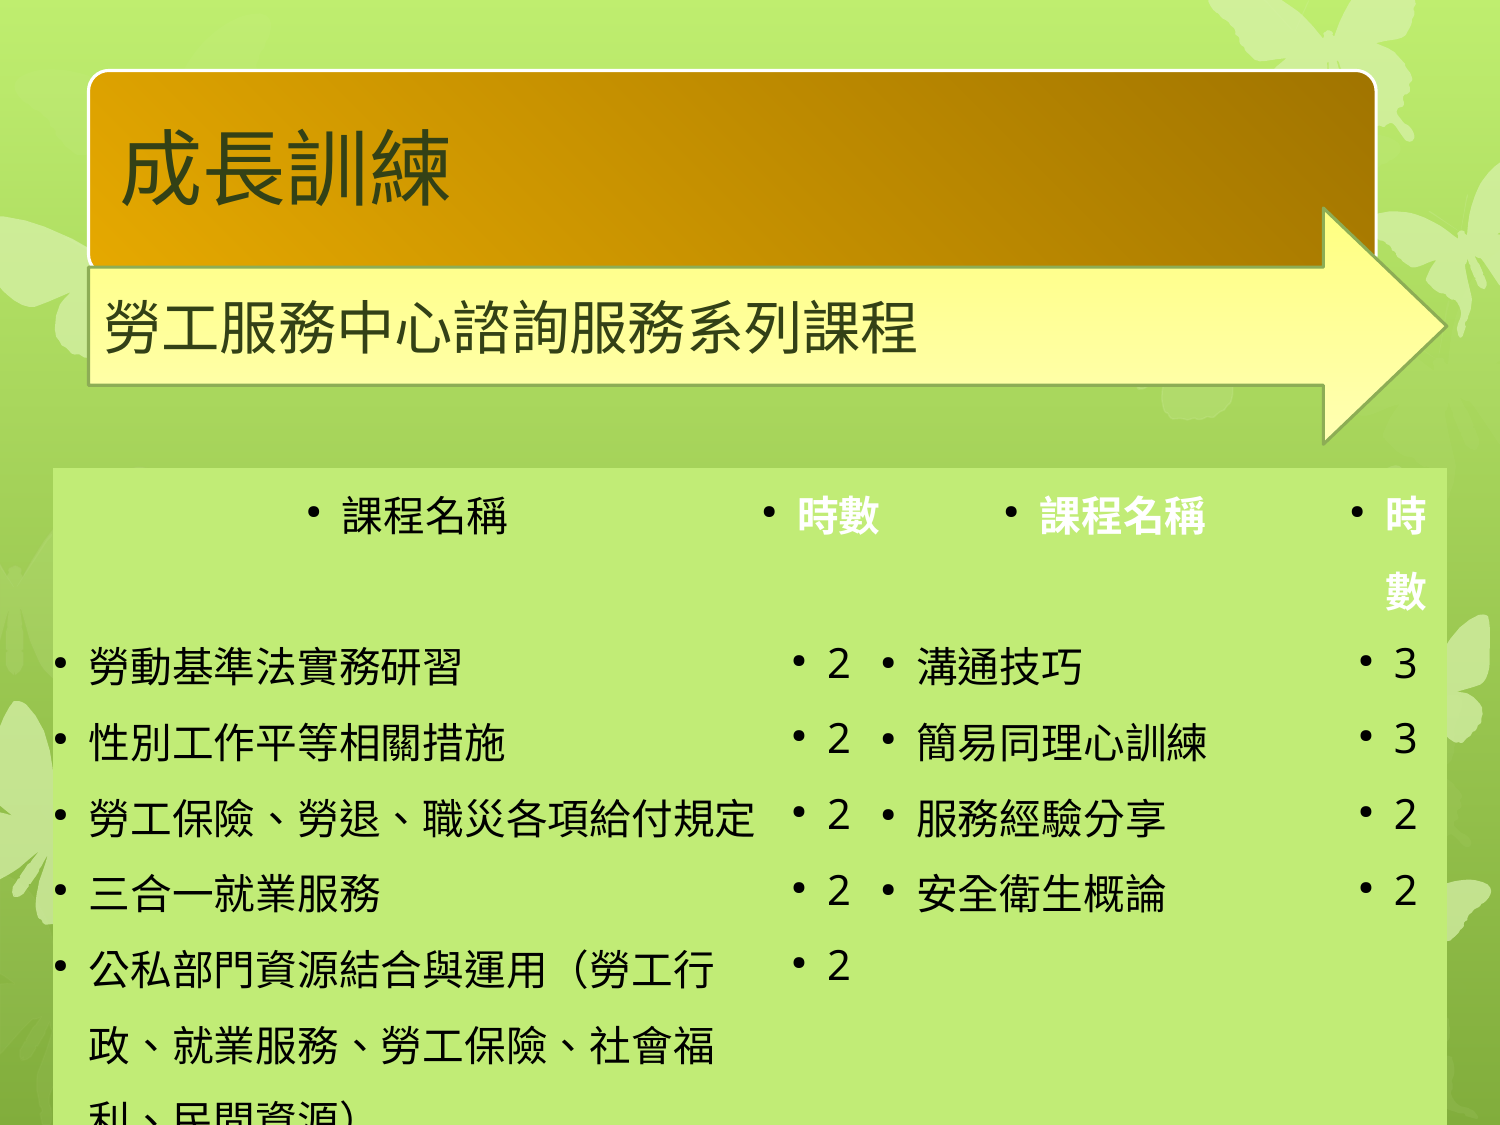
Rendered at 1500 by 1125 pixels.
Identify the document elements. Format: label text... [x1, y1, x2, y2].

table_cell 勞動基準法實務研習 [53, 619, 762, 695]
table_cell 服務經驗分享 [881, 770, 1330, 846]
table_cell 2 [762, 846, 881, 922]
text_box 成長訓練 [88, 70, 1377, 267]
table_cell 2 [1330, 846, 1447, 922]
table_cell 溝通技巧 [881, 619, 1330, 695]
table_cell [1330, 922, 1447, 1125]
table_cell 簡易同理心訓練 [881, 695, 1330, 770]
table_cell [881, 922, 1330, 1125]
table_header 時數 [1330, 468, 1447, 619]
table_header 時數 [762, 468, 881, 619]
table_cell 2 [1330, 770, 1447, 846]
table_cell 勞工保險、勞退、職災各項給付規定 [53, 770, 762, 846]
table_cell 2 [762, 695, 881, 770]
table_cell 2 [762, 770, 881, 846]
table_cell 性別工作平等相關措施 [53, 695, 762, 770]
table_cell 3 [1330, 695, 1447, 770]
table_cell 2 [762, 922, 881, 1125]
table_cell 3 [1330, 619, 1447, 695]
table_cell 三合一就業服務 [53, 846, 762, 922]
table_cell 安全衛生概論 [881, 846, 1330, 922]
table_header 課程名稱 [53, 468, 762, 619]
text_box 勞工服務中心諮詢服務系列課程 [88, 208, 1447, 445]
table_cell 公私部門資源結合與運用（勞工行政、就業服務、勞工保險、社會福利、民間資源） [53, 922, 762, 1125]
table_header 課程名稱 [881, 468, 1330, 619]
table_cell 2 [762, 619, 881, 695]
